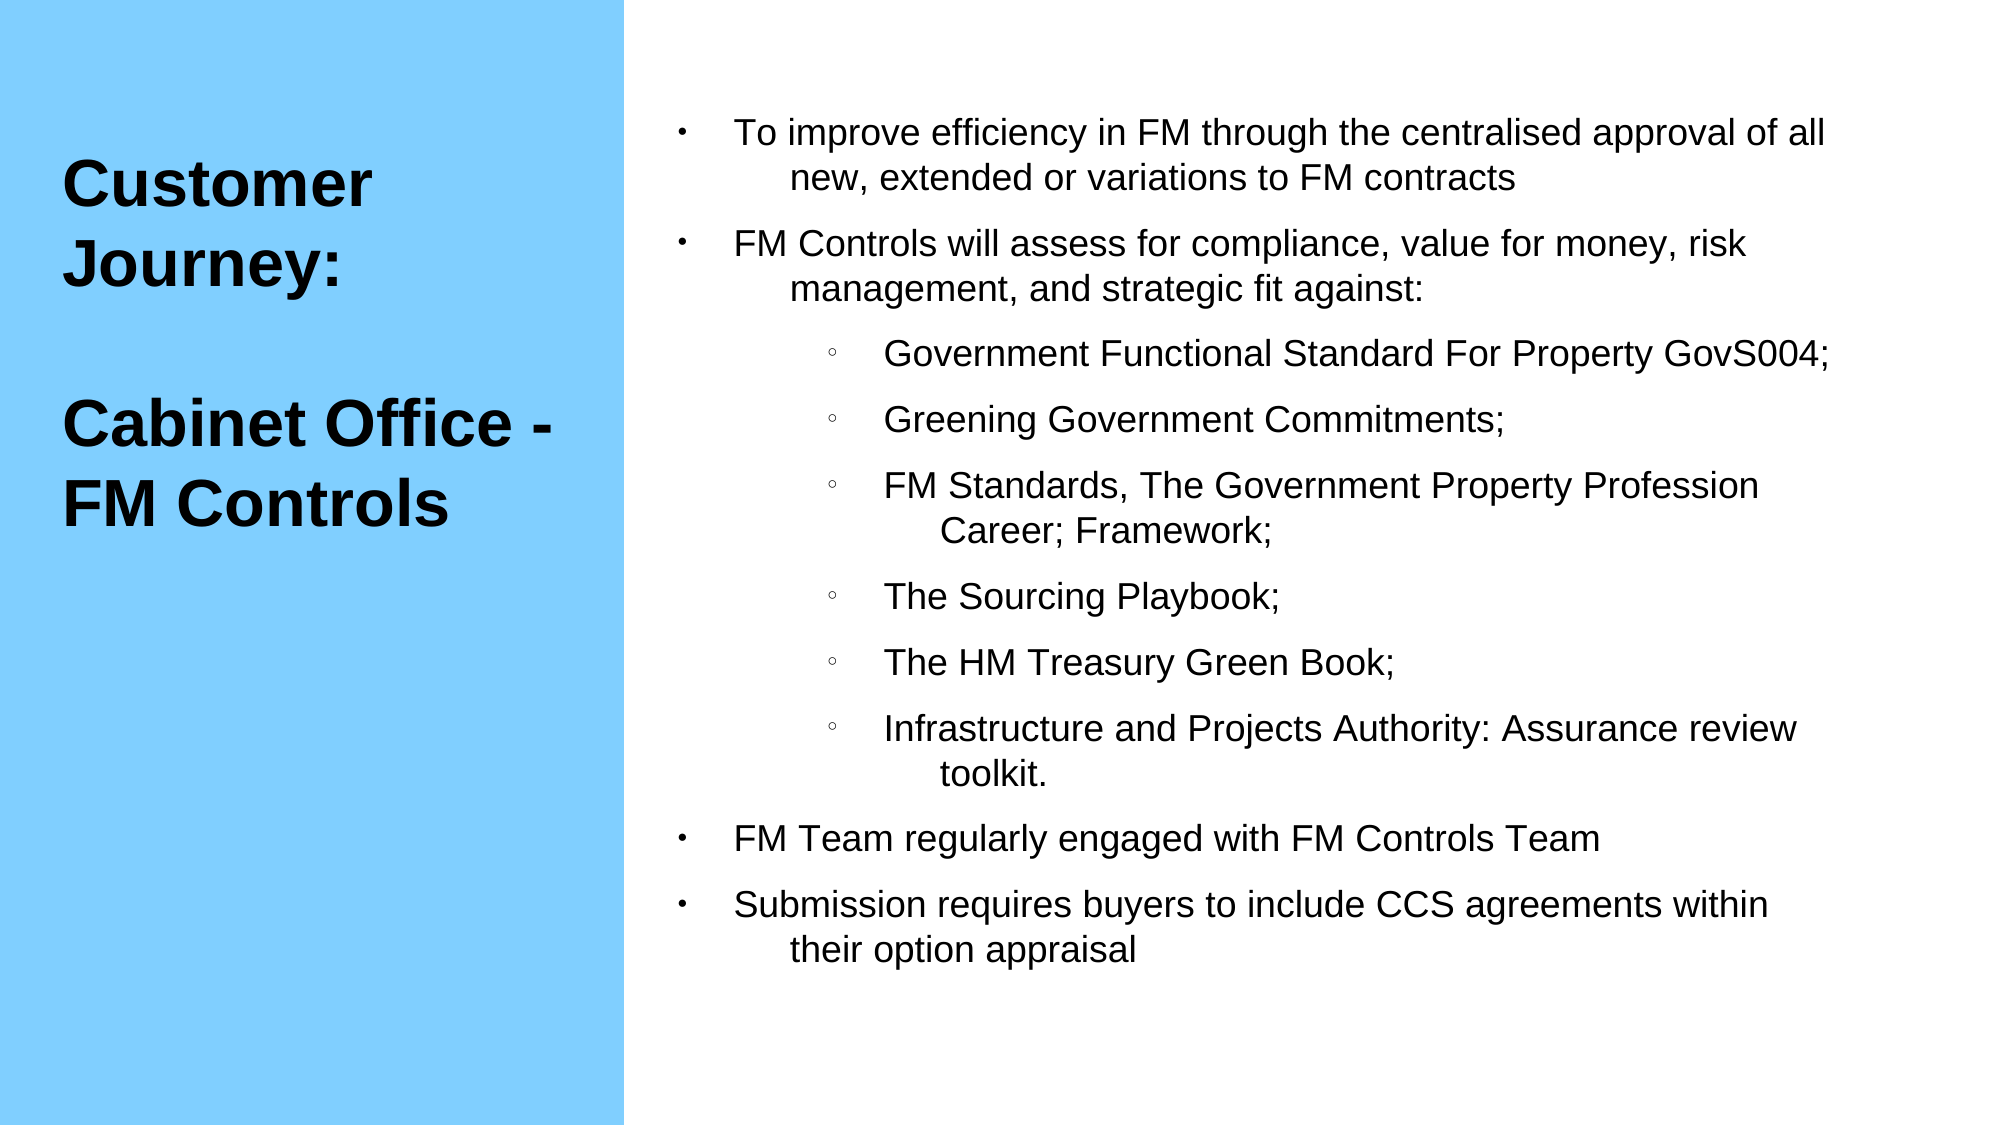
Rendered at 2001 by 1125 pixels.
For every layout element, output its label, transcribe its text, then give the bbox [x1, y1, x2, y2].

title To improve efficiency in FM through the centralised approval of all new, extended or variations to FM contracts FM Controls will assess for compliance, value for money, risk management, and strategic fit against: Government Functional Standard For Property GovS004; Greening Government Commitments; FM Standards, The Government Property Profession Career; Framework; The Sourcing Playbook; The HM Treasury Green Book; Infrastructure and Projects Authority: Assurance review toolkit. FM Team regularly engaged with FM Controls Team Submission requires buyers to include CCS agreements within their option appraisal [639, 107, 1840, 1034]
title Customer Journey: Cabinet Office - FM Controls [62, 139, 564, 279]
